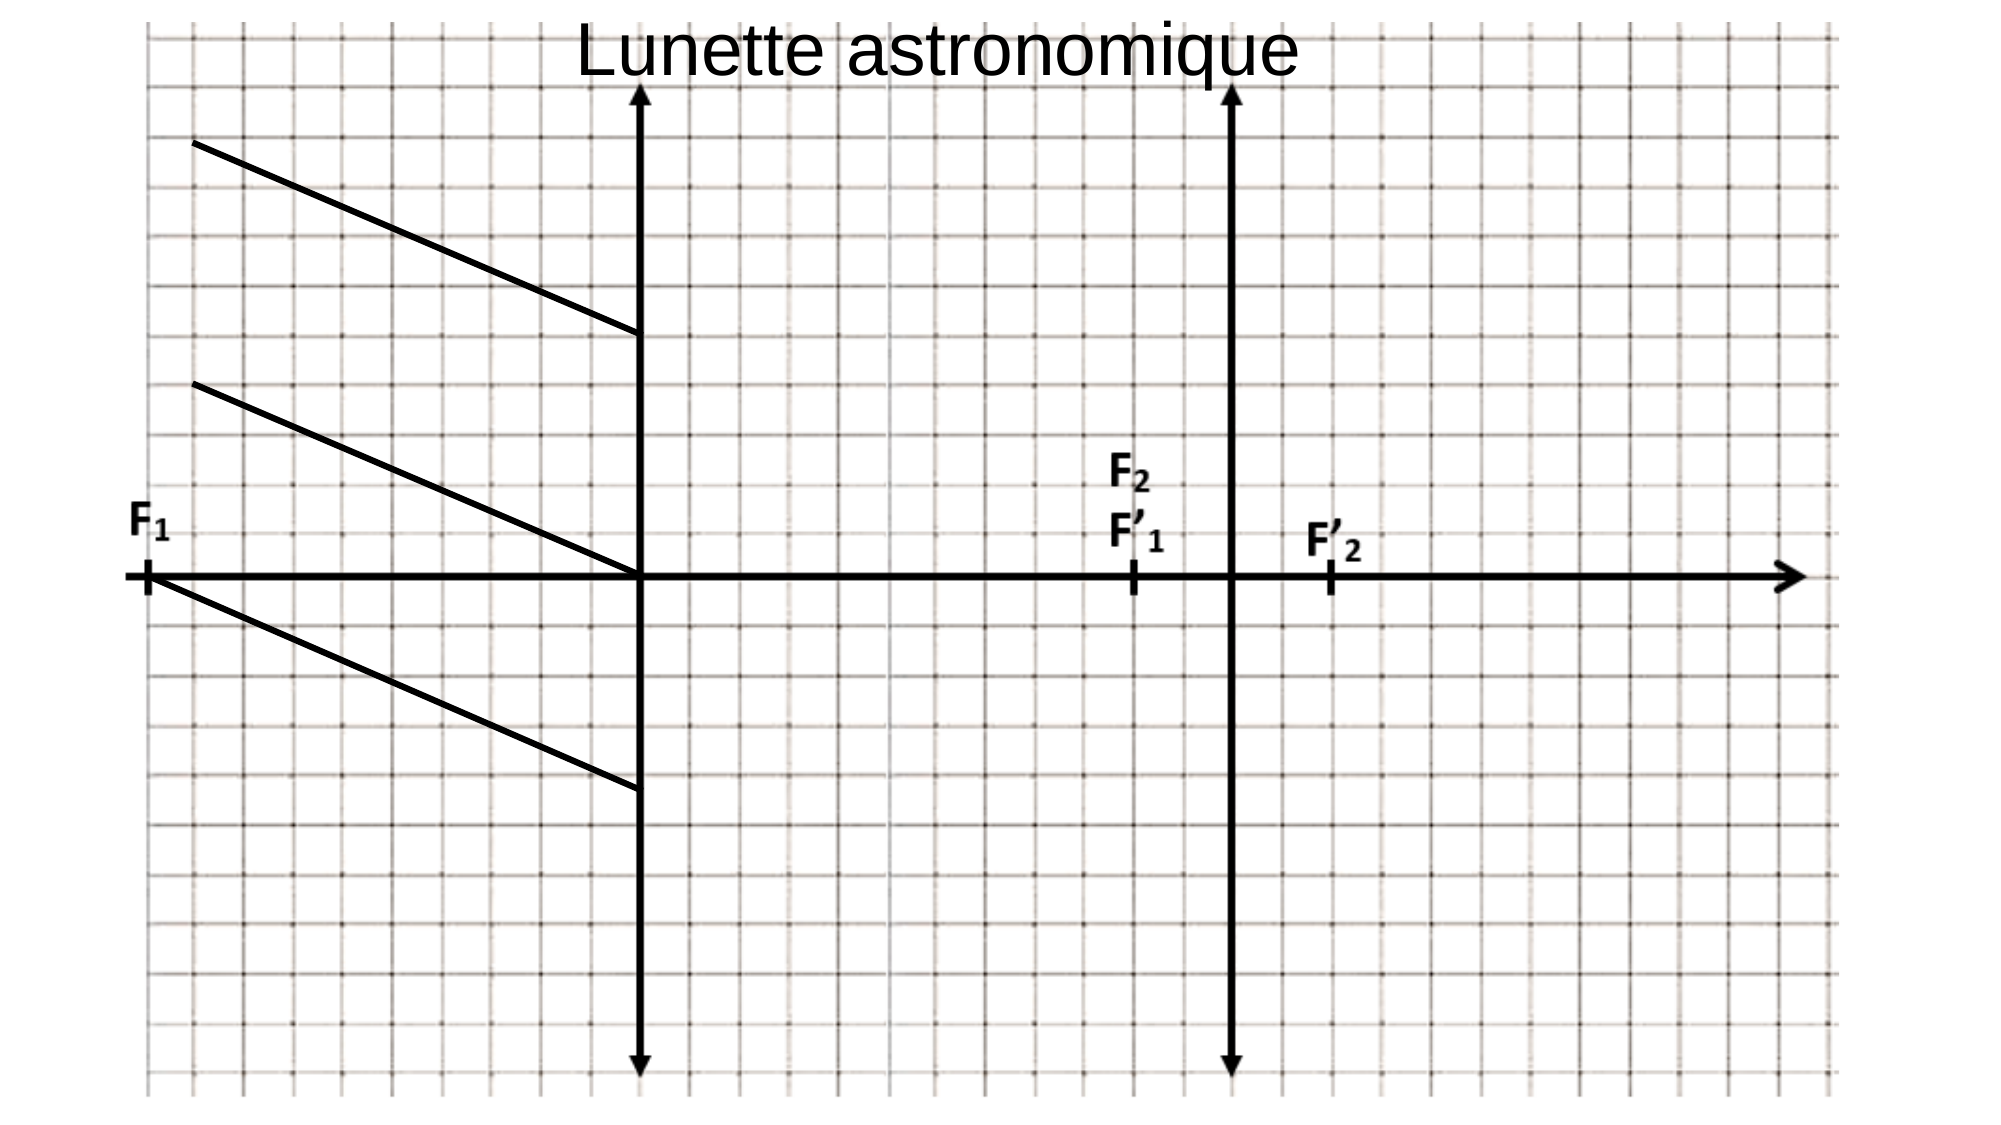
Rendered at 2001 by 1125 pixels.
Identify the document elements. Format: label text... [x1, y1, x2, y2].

picture [117, 22, 1840, 1098]
text_box Lunette astronomique [561, 0, 1713, 99]
